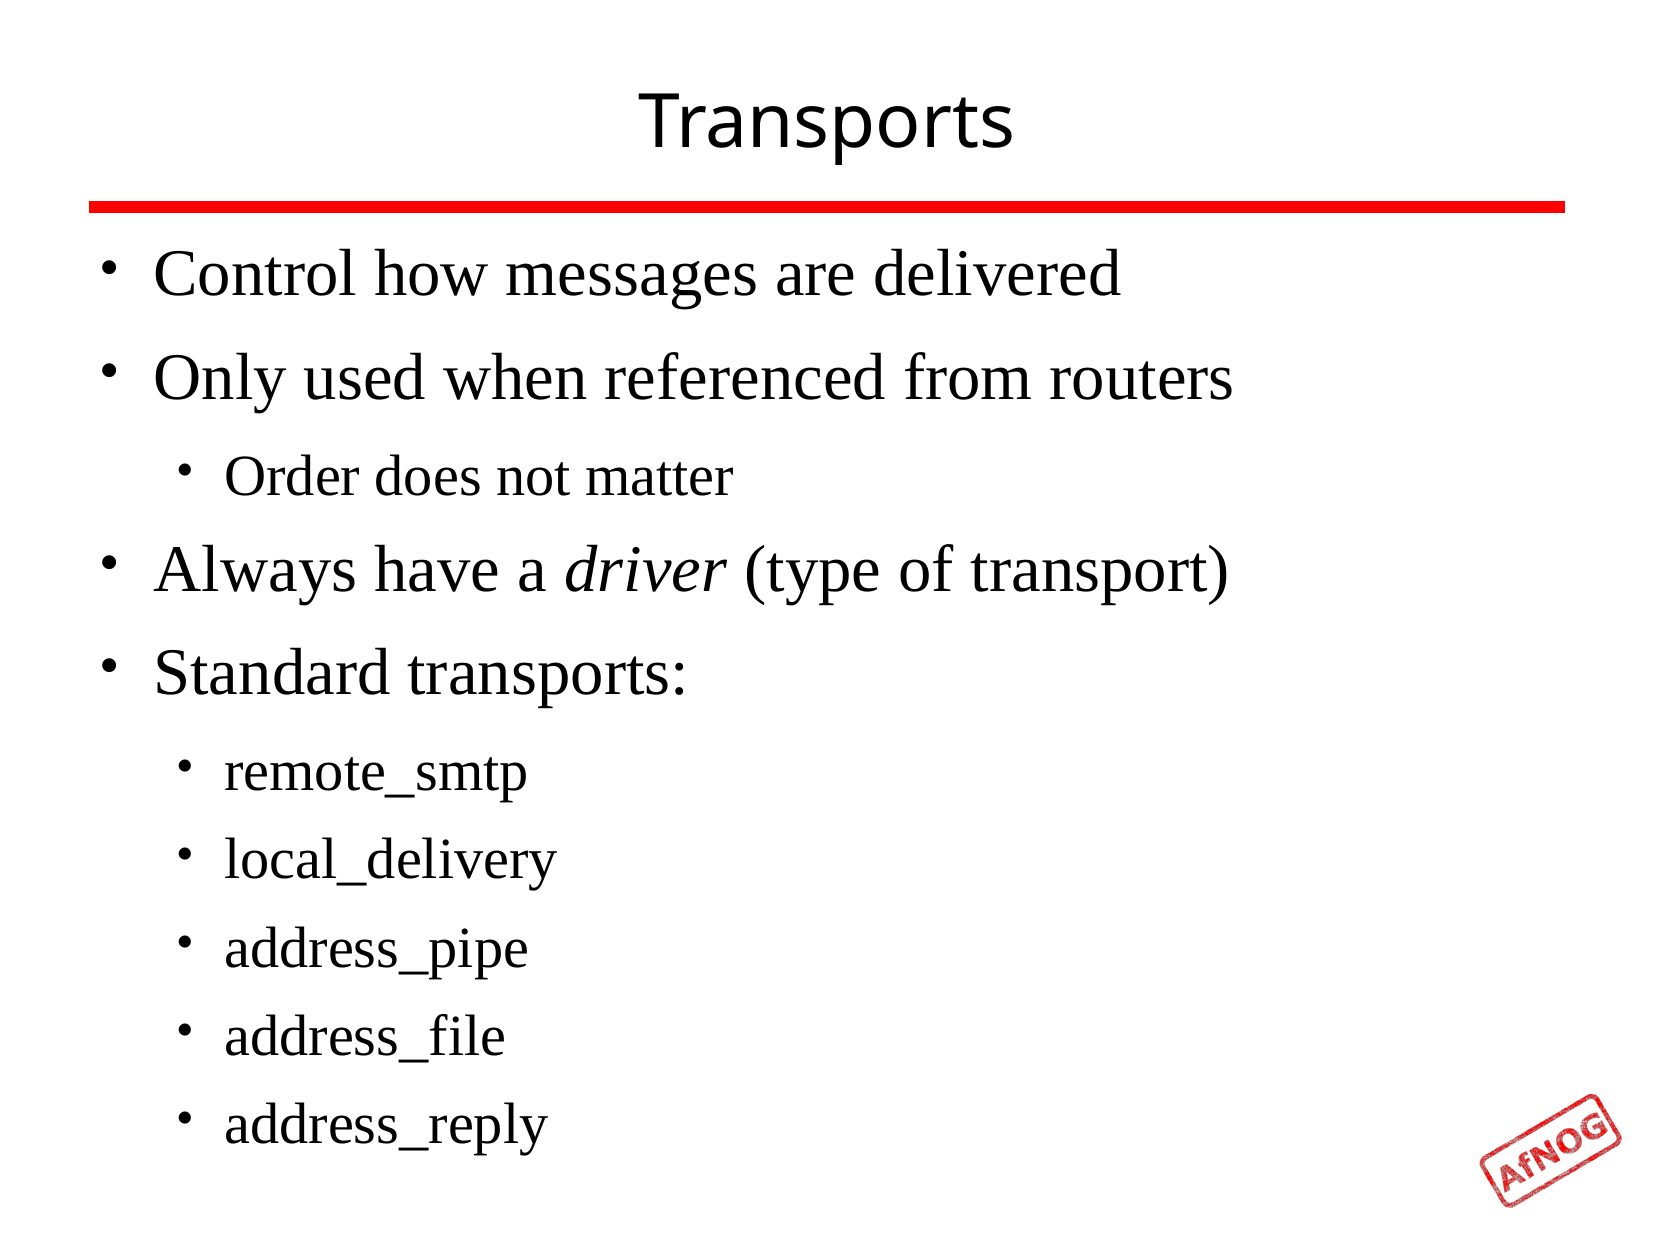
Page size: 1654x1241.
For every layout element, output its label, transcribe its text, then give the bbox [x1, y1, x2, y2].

picture [1476, 1090, 1625, 1211]
list Control how messages are delivered Only used when referenced from routers Order does not matter Always have a driver (type of transport) Standard transports: remote_smtp local_delivery address_pipe address_file address_reply [82, 236, 1571, 1157]
title Transports [88, 29, 1565, 207]
